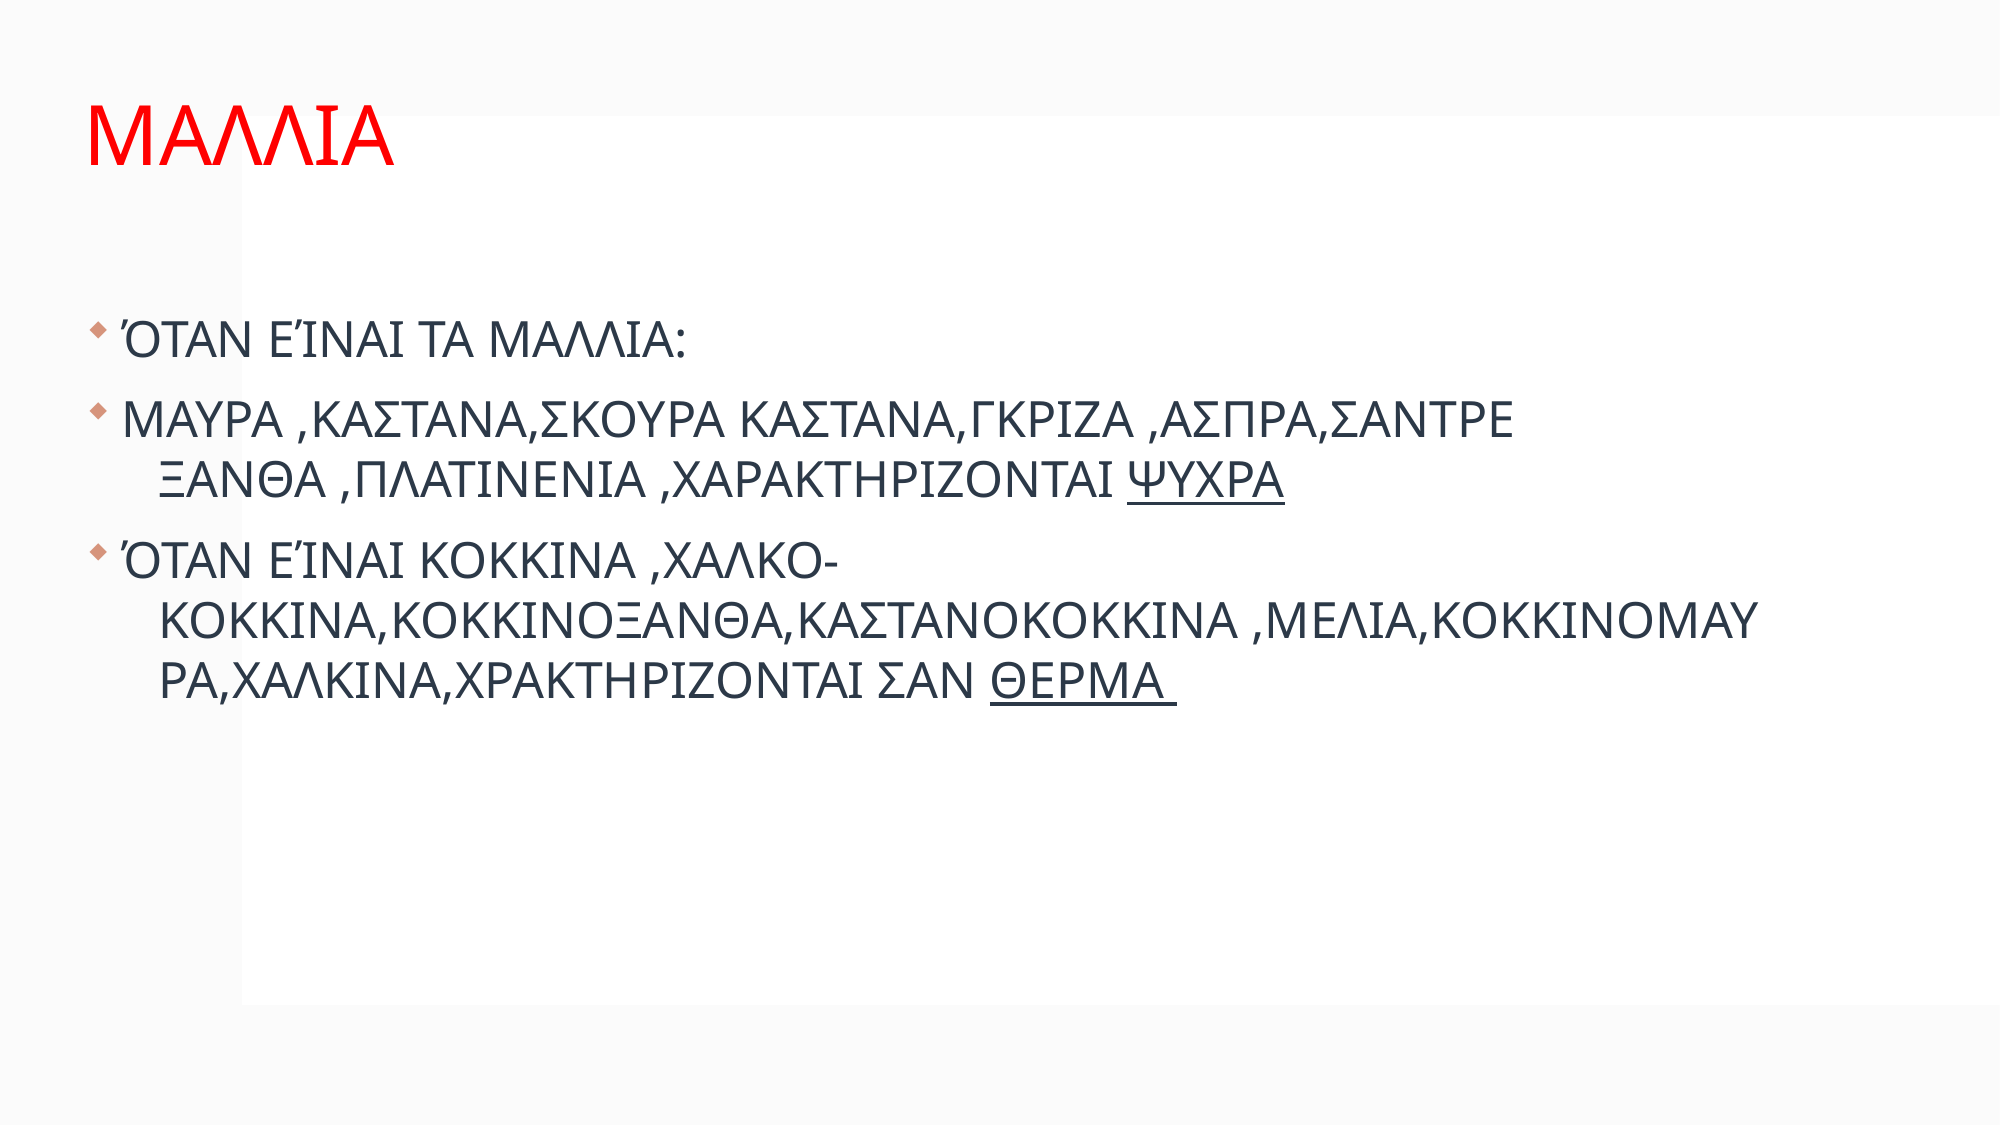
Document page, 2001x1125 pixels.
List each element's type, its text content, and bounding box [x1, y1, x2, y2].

title ΜΑΛΛΙΑ [68, 59, 594, 219]
list ΌΤΑΝ ΕΊΝΑΙ ΤΑ ΜΑΛΛΙΑ: ΜΑΥΡΑ ,ΚΑΣΤΑΝΑ,ΣΚΟΥΡΑ ΚΑΣΤΑΝΑ,ΓΚΡΙΖΑ ,ΑΣΠΡΑ,ΣΑΝΤΡΕ ΞΑΝΘΑ ,ΠΛΑΤΙΝΕΝΙΑ ,ΧΑΡΑΚΤΗΡΙΖΟΝΤΑΙ ΨΥΧΡΑ ΌΤΑΝ ΕΊΝΑΙ ΚΟΚΚΙΝΑ ,ΧΑΛΚΟ-ΚΟΚΚΙΝΑ,ΚΟΚΚΙΝΟΞΑΝΘΑ,ΚΑΣΤΑΝΟΚΟΚΚΙΝΑ ,ΜΕΛΙΑ,ΚΟΚΚΙΝΟΜΑΥΡΑ,ΧΑΛΚΙΝΑ,ΧΡΑΚΤΗΡΙΖΟΝΤΑΙ ΣΑΝ ΘΕΡΜΑ [68, 299, 1799, 836]
